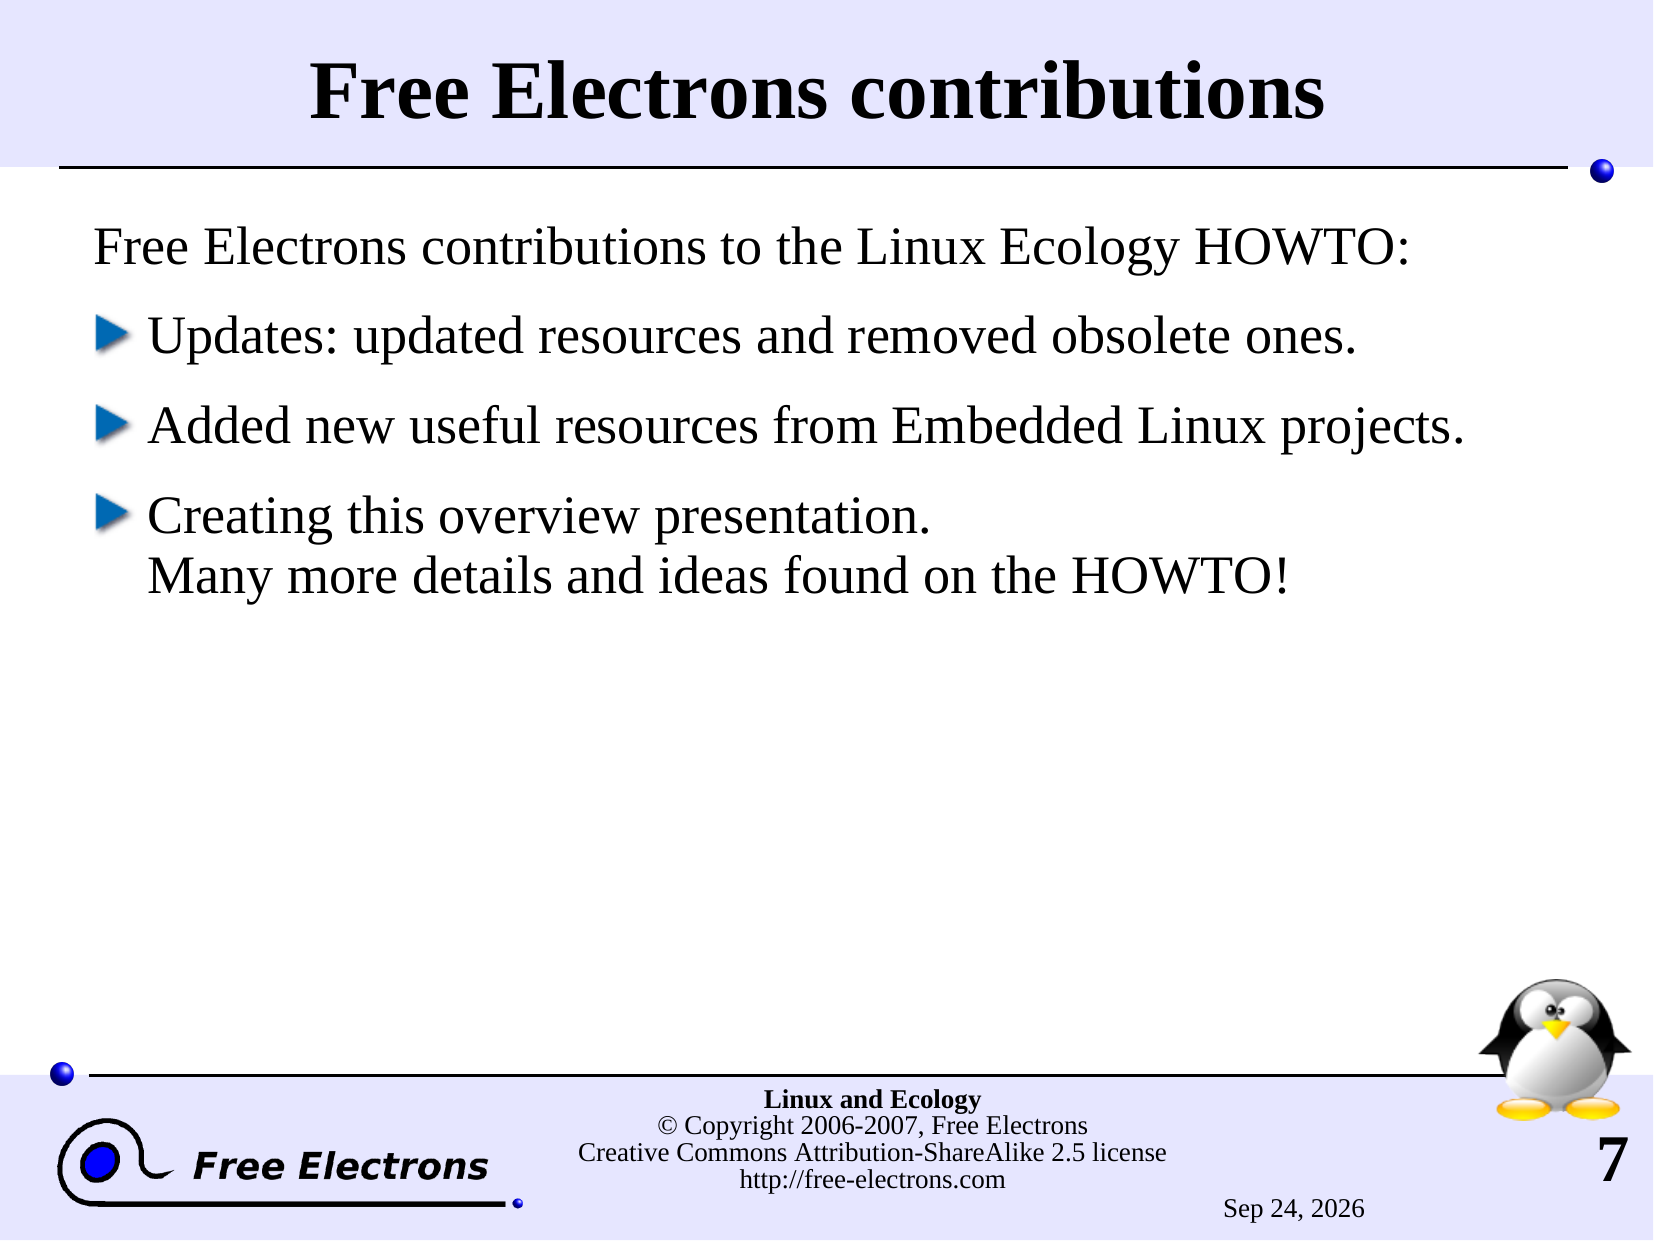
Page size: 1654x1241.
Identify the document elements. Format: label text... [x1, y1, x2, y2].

picture [50, 1107, 527, 1216]
title Free Electrons contributions [33, 29, 1604, 153]
list Free Electrons contributions to the Linux Ecology HOWTO: Updates: updated resources and removed obsolete ones. Added new useful resources from Embedded Linux projects. Creating this overview presentation. Many more details and ideas found on the HOWTO! [76, 216, 1518, 1066]
picture [1476, 979, 1634, 1121]
